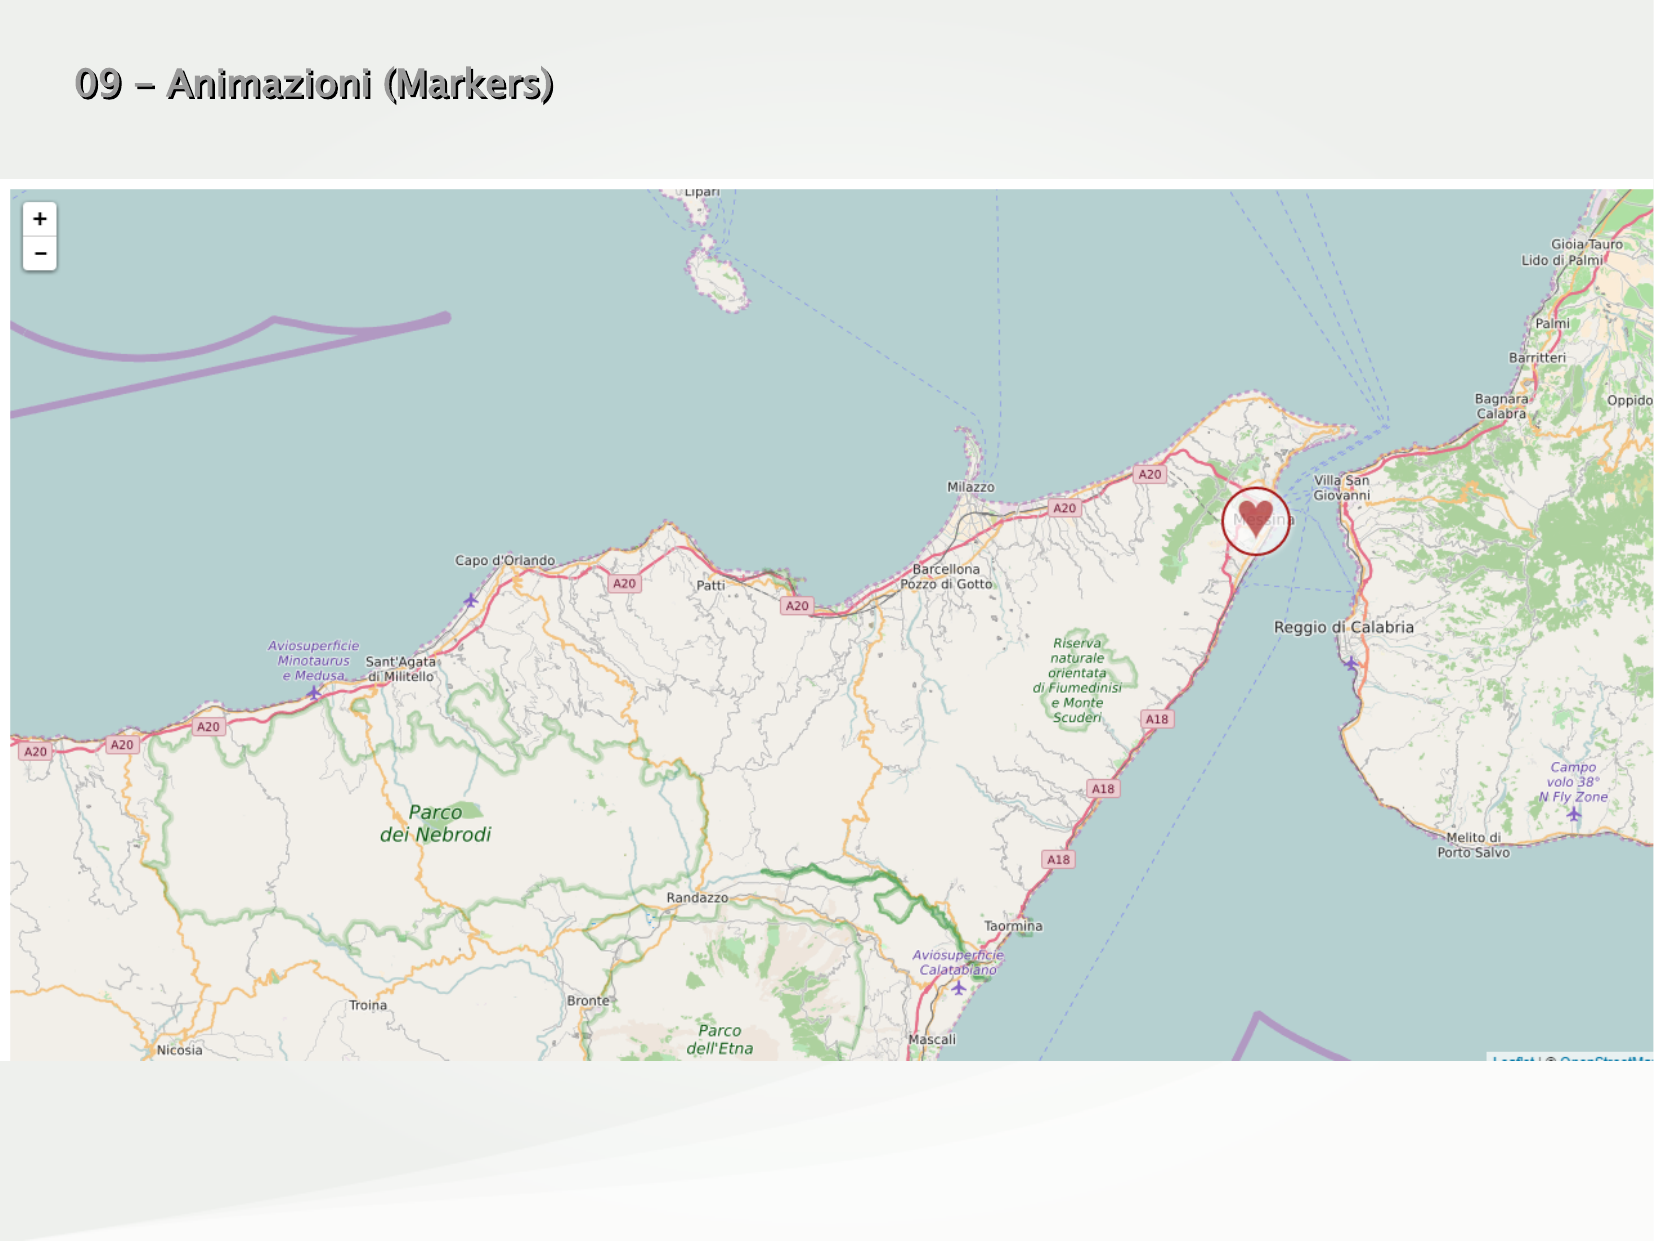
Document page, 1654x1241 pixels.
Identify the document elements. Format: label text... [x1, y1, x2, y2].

text_box 09 - Animazioni (Markers) [59, 47, 1146, 108]
picture [0, 0, 1654, 1241]
